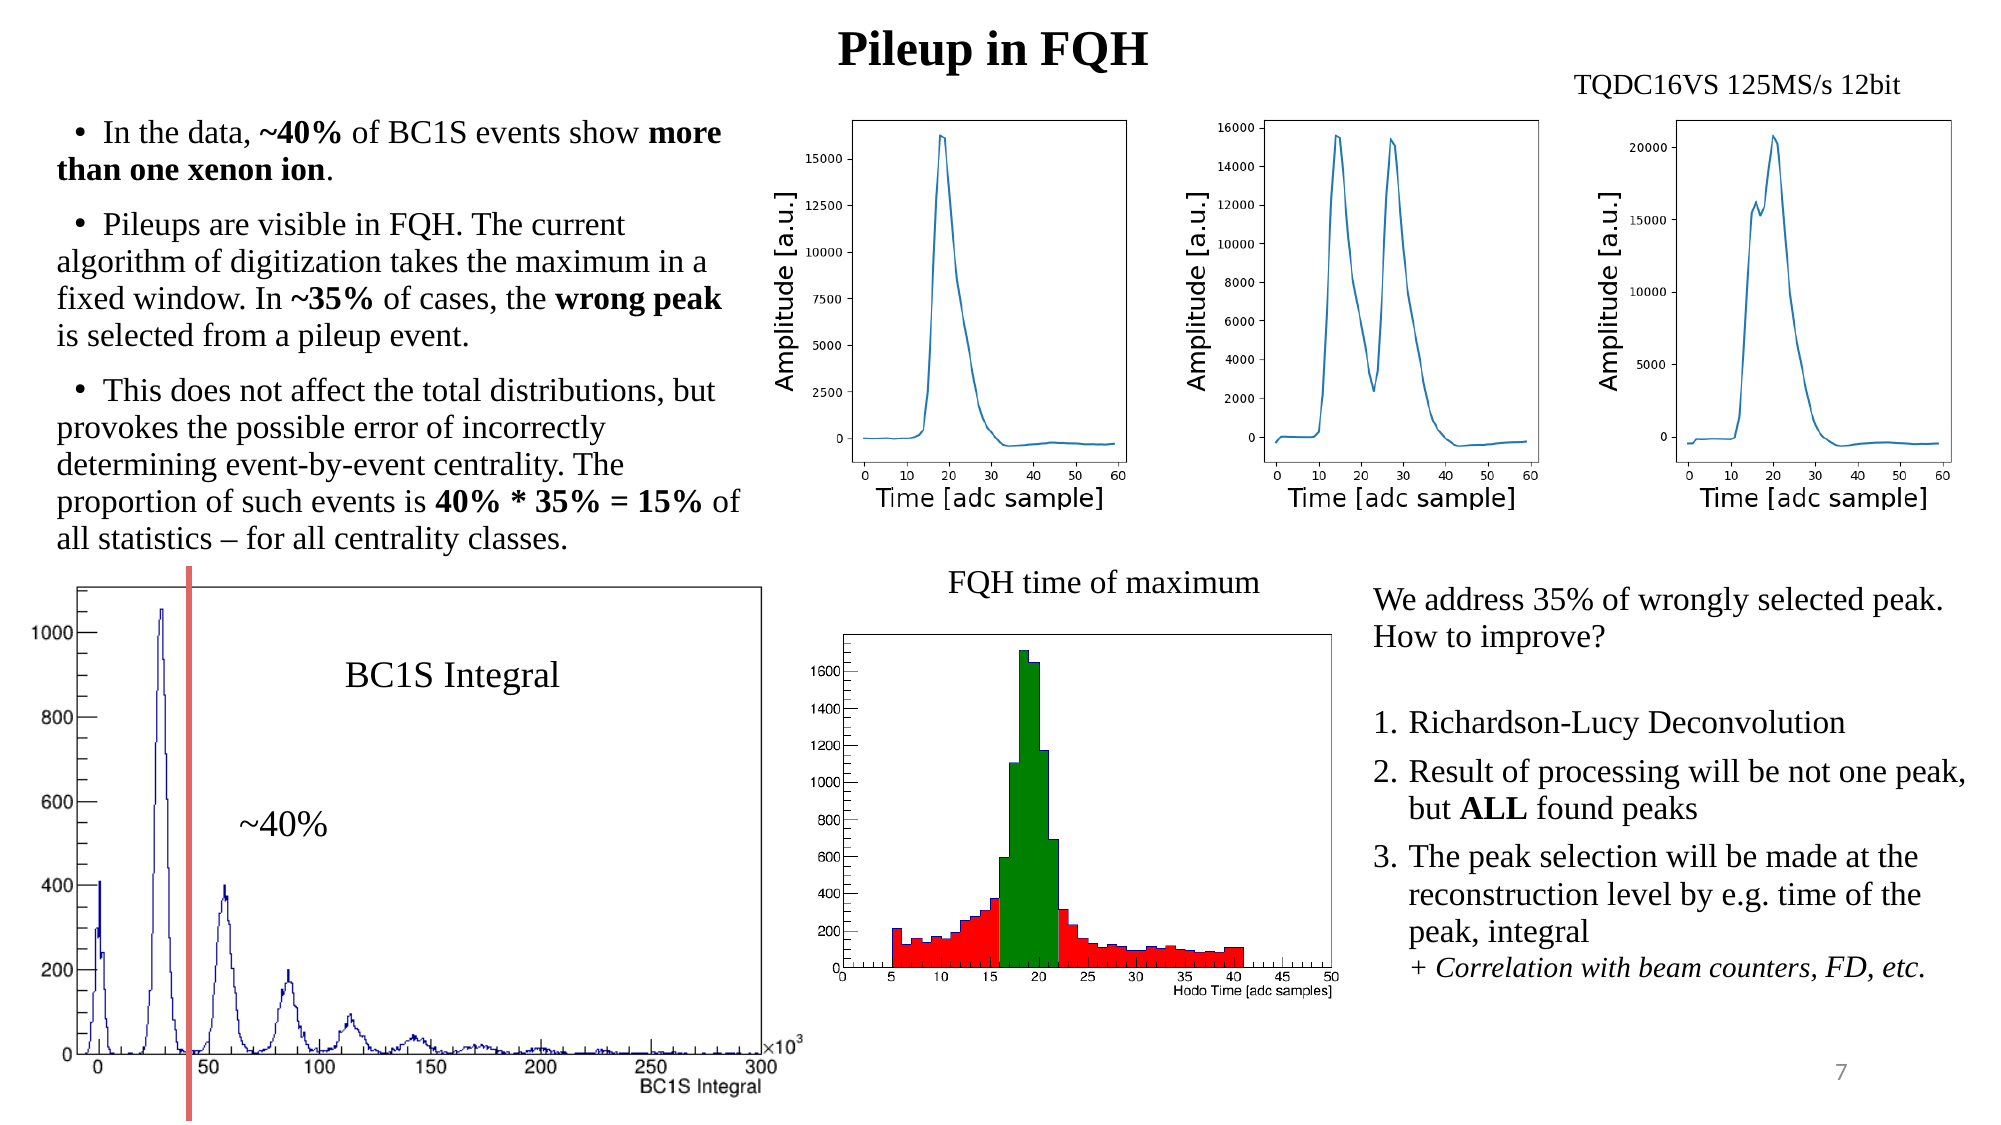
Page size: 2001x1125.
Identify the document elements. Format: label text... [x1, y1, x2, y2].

text_box BC1S Integral [330, 646, 706, 703]
text_box We address 35% of wrongly selected peak. How to improve? Richardson-Lucy Deconvolution Result of processing will be not one peak, but ALL found peaks The peak selection will be made at the reconstruction level by e.g. time of the peak, integral + Correlation with beam counters, FD, etc. [1358, 573, 2001, 959]
text_box FQH time of maximum [933, 556, 1339, 659]
text_box <номер> [1412, 1044, 1863, 1105]
picture [13, 567, 186, 1109]
picture [192, 567, 1359, 1109]
picture [756, 108, 1985, 510]
text_box In the data, ~40% of BC1S events show more than one xenon ion. Pileups are visible in FQH. The current algorithm of digitization takes the maximum in a fixed window. In ~35% of cases, the wrong peak is selected from a pileup event. This does not affect the total distributions, but provokes the possible error of incorrectly determining event-by-event centrality. The proportion of such events is 40% * 35% = 15% of all statistics – for all centrality classes. [36, 106, 756, 566]
text_box Pileup in FQH [543, 13, 1444, 93]
text_box ~40% [224, 795, 435, 852]
text_box TQDC16VS 125MS/s 12bit [1559, 61, 1938, 109]
